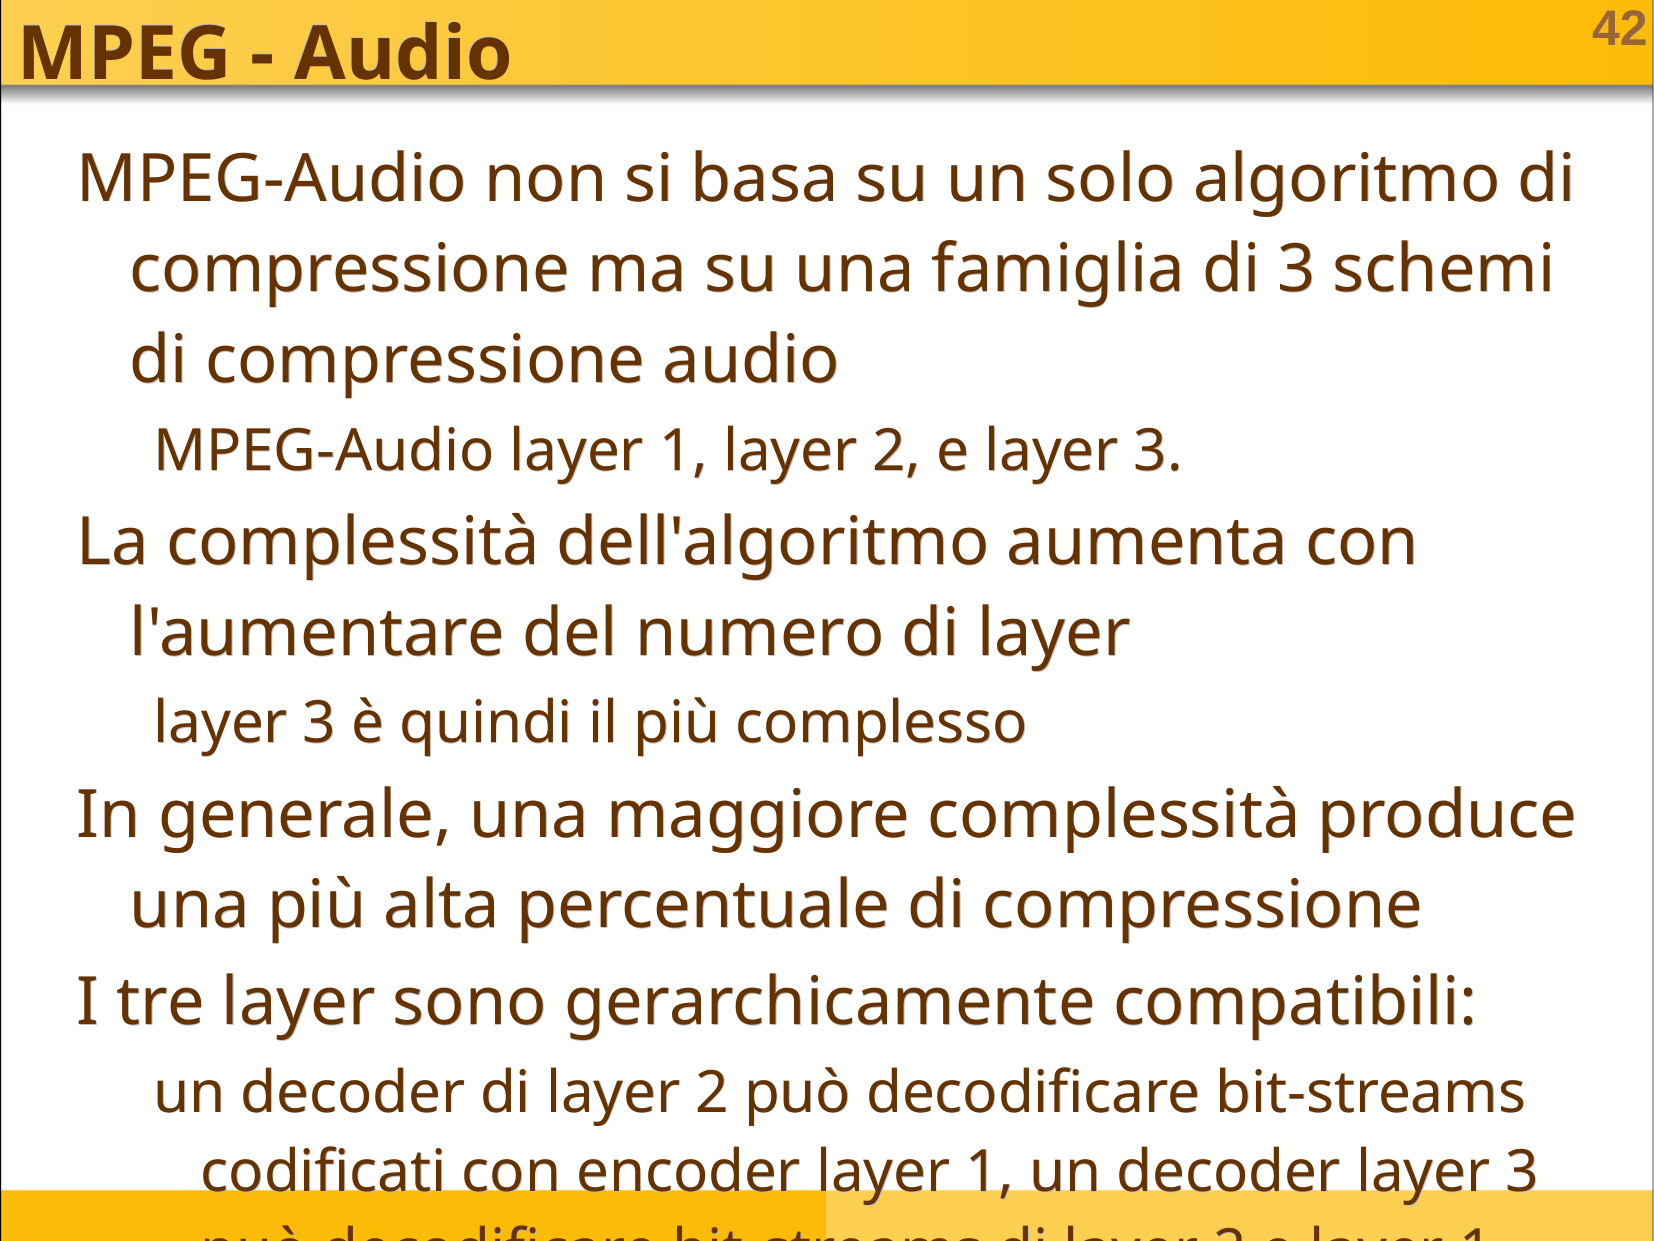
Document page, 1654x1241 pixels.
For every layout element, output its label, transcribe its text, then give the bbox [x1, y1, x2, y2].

picture [1468, 1235, 1475, 1241]
picture [0, 0, 1654, 1241]
list MPEG-Audio non si basa su un solo algoritmo di compressione ma su una famiglia di 3 schemi di compressione audio MPEG-Audio layer 1, layer 2, e layer 3. La complessità dell'algoritmo aumenta con l'aumentare del numero di layer layer 3 è quindi il più complesso In generale, una maggiore complessità produce una più alta percentuale di compressione I tre layer sono gerarchicamente compatibili: un decoder di layer 2 può decodificare bit-streams codificati con encoder layer 1, un decoder layer 3 può decodificare bit-streams di layer 2 e layer 1 [59, 129, 1595, 1150]
title MPEG - Audio [0, 0, 1477, 87]
